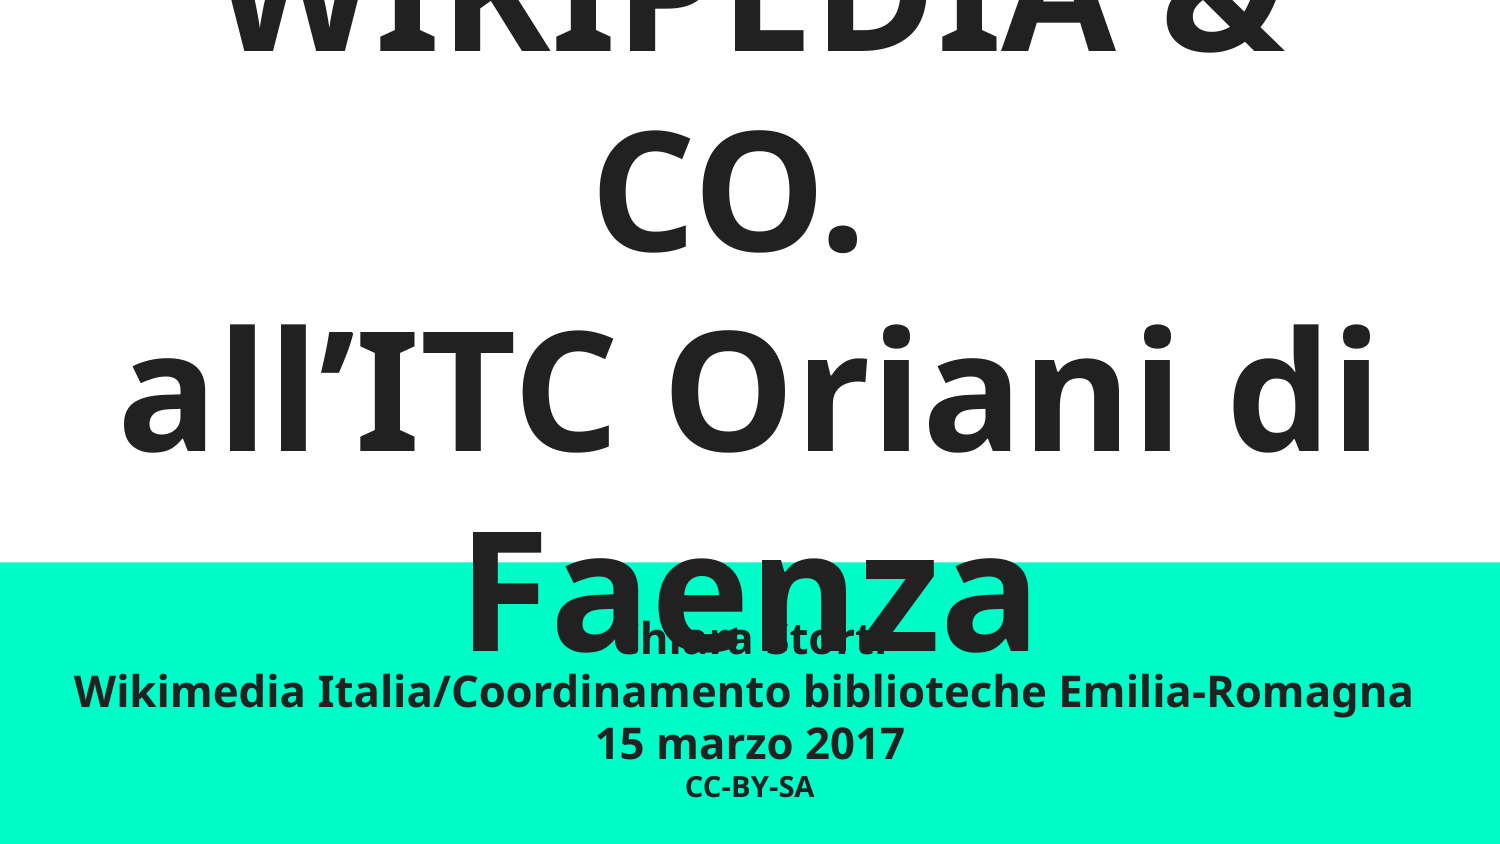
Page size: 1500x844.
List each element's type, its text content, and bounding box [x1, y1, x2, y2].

title WIKIPEDIA & CO. all’ITC Oriani di Faenza [51, 64, 1449, 506]
subtitle Chiara Storti Wikimedia Italia/Coordinamento biblioteche Emilia-Romagna 15 marzo 2017 CC-BY-SA [51, 572, 1449, 772]
